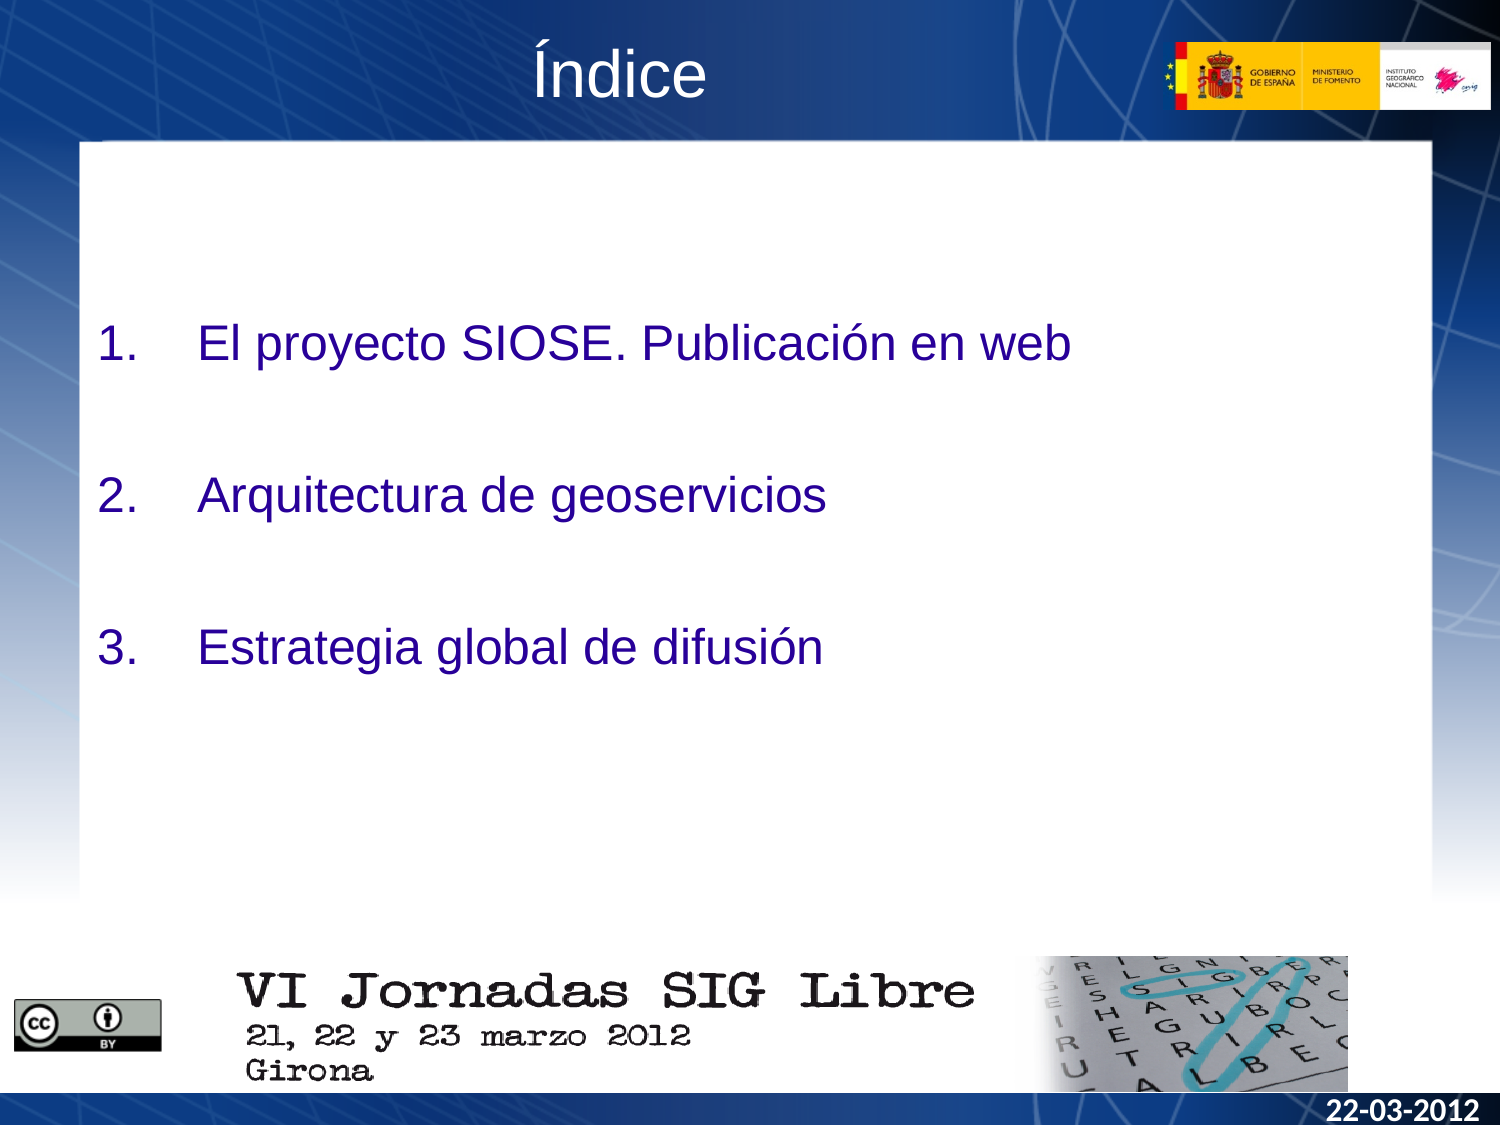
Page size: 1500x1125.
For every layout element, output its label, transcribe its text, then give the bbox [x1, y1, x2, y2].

title Índice [76, 0, 1164, 142]
list El proyecto SIOSE. Publicación en web Arquitectura de geoservicios Estrategia global de difusión [82, 302, 1430, 682]
picture [0, 0, 1500, 1125]
